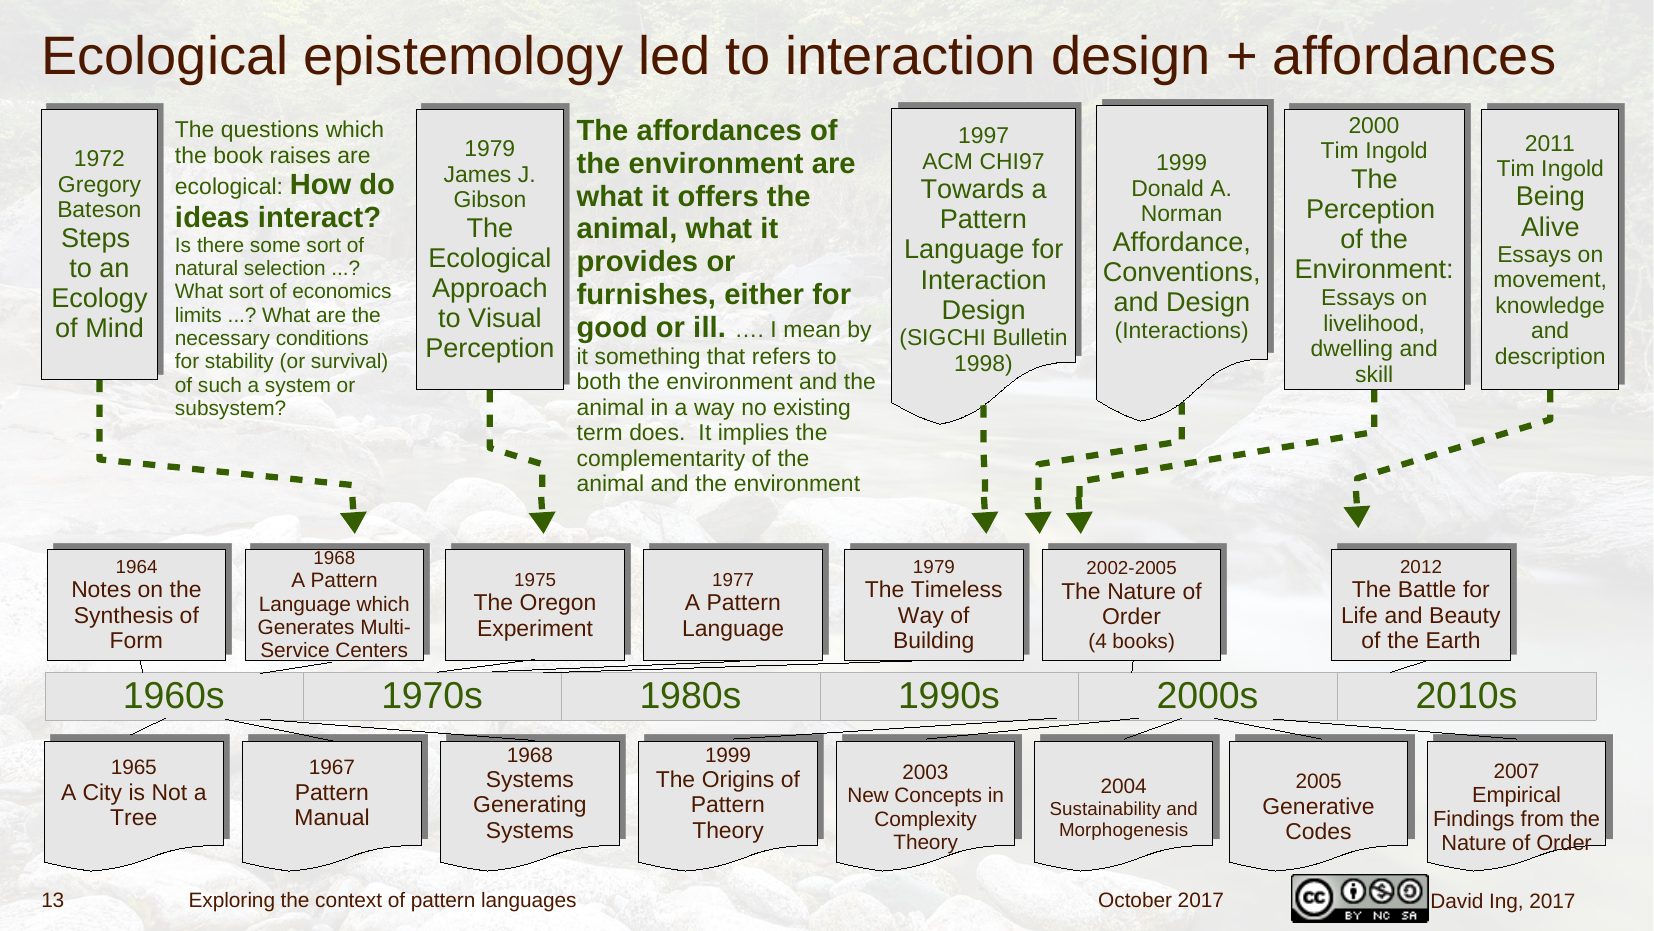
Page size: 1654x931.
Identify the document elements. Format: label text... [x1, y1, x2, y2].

text_box 1999 Donald A. Norman Affordance, Conventions, and Design (Interactions) [1096, 105, 1268, 422]
text_box 1965 A City is Not a Tree [44, 741, 224, 872]
text_box 2007 Empirical Findings from the Nature of Order [1427, 741, 1606, 872]
title Ecological epistemology led to interaction design + affordances [41, 30, 1613, 181]
table_header 1990s [821, 673, 1078, 720]
text_box 2003 New Concepts in Complexity Theory [836, 741, 1015, 872]
text_box The questions which the book raises are ecological: How do ideas interact? Is there some sort of natural selection ...? What sort of economics limits ...? What are the necessary conditions for stability (or survival) of such a system or subsystem? [160, 109, 412, 425]
text_box 2012 The Battle for Life and Beauty of the Earth [1331, 549, 1511, 661]
table_header 1960s [46, 673, 303, 720]
text_box 1997 ACM CHI97 Towards a Pattern Language for Interaction Design (SIGCHI Bulletin 1998) [891, 108, 1076, 425]
text_box 1979 James J. Gibson The Ecological Approach to Visual Perception [416, 109, 561, 390]
table_header 2010s [1338, 673, 1596, 720]
text_box 1999 The Origins of Pattern Theory [638, 741, 818, 872]
text_box 1964 Notes on the Synthesis of Form [47, 549, 226, 661]
table_header 1980s [562, 673, 820, 720]
text_box 1979 The Timeless Way of Building [844, 549, 1024, 661]
text_box 1975 The Oregon Experiment [445, 549, 625, 661]
table_header 1970s [304, 673, 561, 720]
text_box 2005 Generative Codes [1229, 741, 1408, 872]
picture [0, 0, 1654, 931]
text_box 1967 Pattern Manual [242, 741, 422, 872]
table_header 2000s [1079, 673, 1337, 720]
text_box 2002-2005 The Nature of Order (4 books) [1042, 549, 1221, 661]
text_box 1968 A Pattern Language which Generates Multi-Service Centers [245, 549, 424, 661]
text_box 1968 Systems Generating Systems [440, 741, 620, 872]
text_box 2011 Tim Ingold Being Alive Essays on movement, knowledge and description [1481, 109, 1619, 390]
text_box 1972 Gregory Bateson Steps to an Ecology of Mind [41, 109, 158, 380]
text_box The affordances of the environment are what it offers the animal, what it provides or furnishes, either for good or ill. …. I mean by it something that refers to both the environment and the animal in a way no existing term does. It implies the complementarity of the animal and the environment [561, 106, 896, 501]
text_box 2004 Sustainability and Morphogenesis [1034, 741, 1213, 872]
text_box 1977 A Pattern Language [643, 549, 823, 661]
text_box 2000 Tim Ingold The Perception of the Environment: Essays on livelihood, dwelling and skill [1284, 109, 1465, 390]
